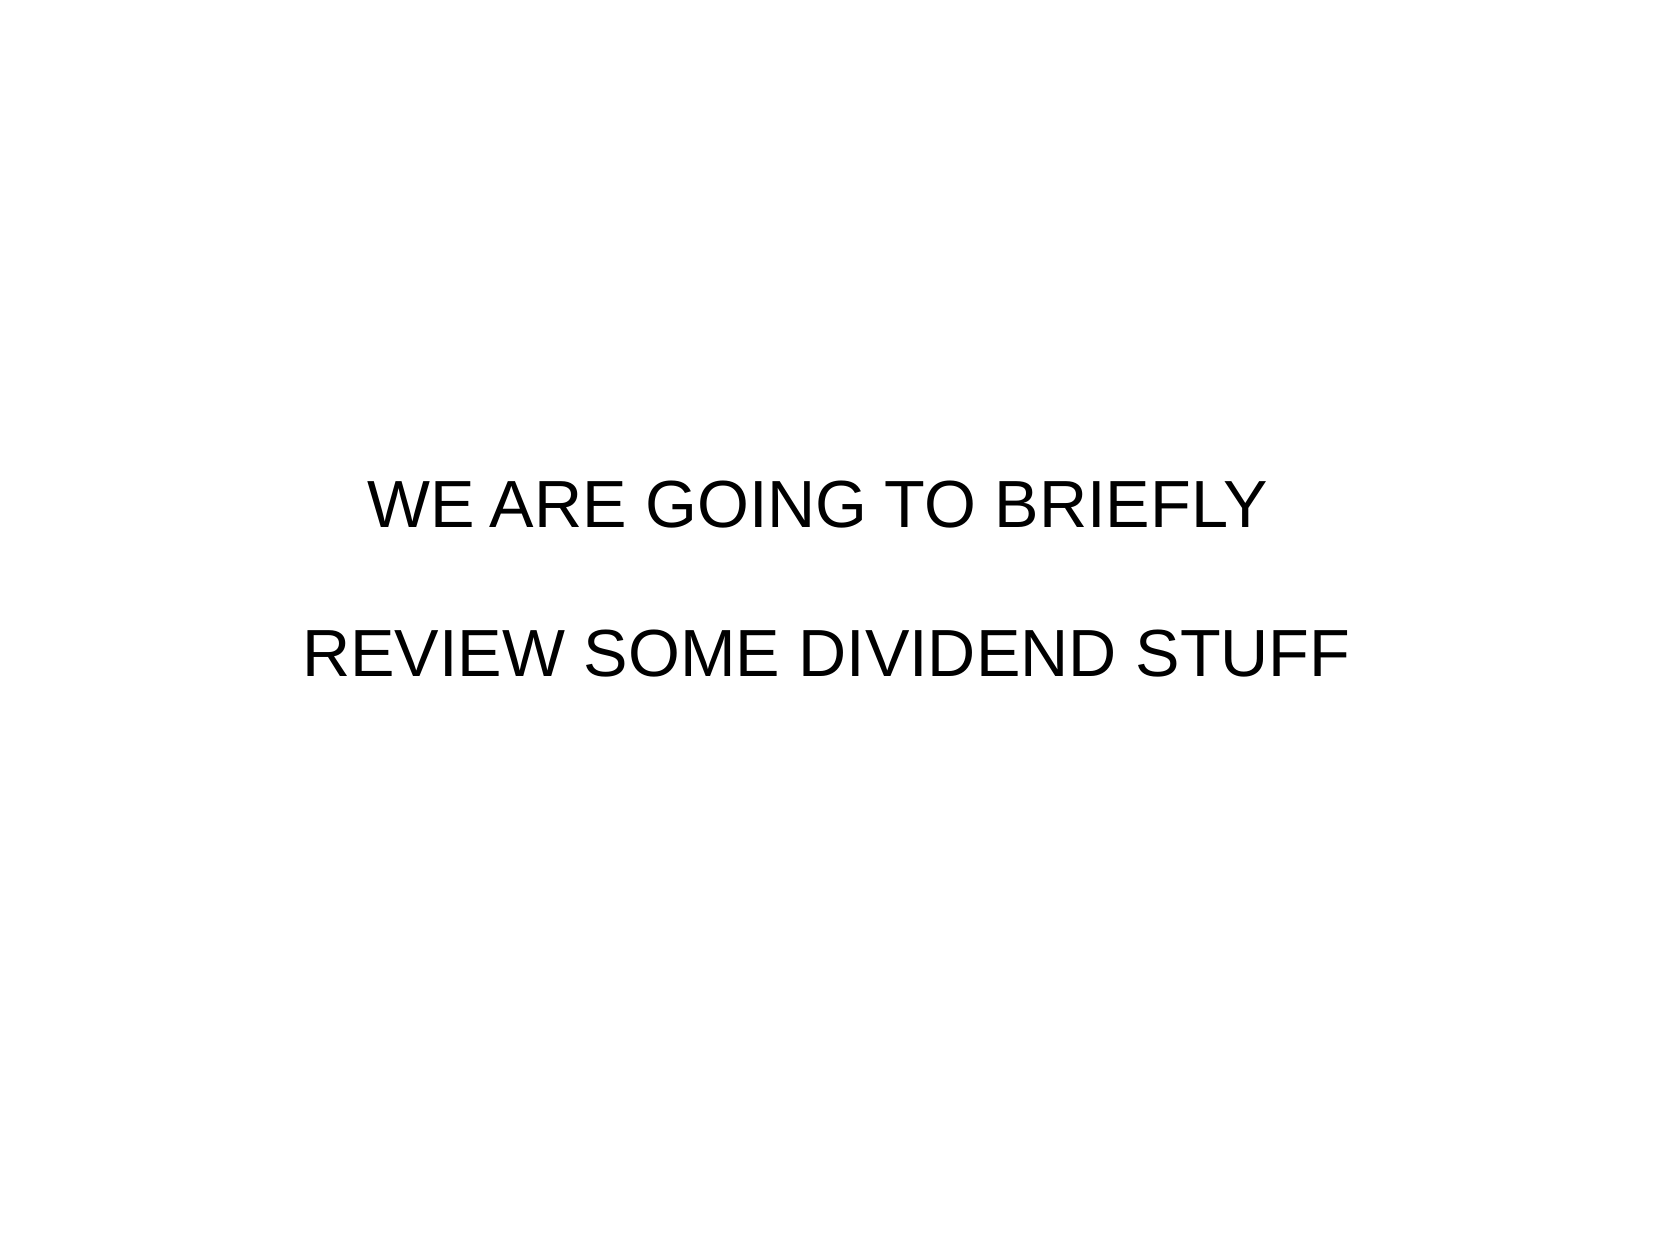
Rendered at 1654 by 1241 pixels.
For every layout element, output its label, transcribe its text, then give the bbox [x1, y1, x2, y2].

subtitle WE ARE GOING TO BRIEFLY REVIEW SOME DIVIDEND STUFF [82, 49, 1571, 1109]
